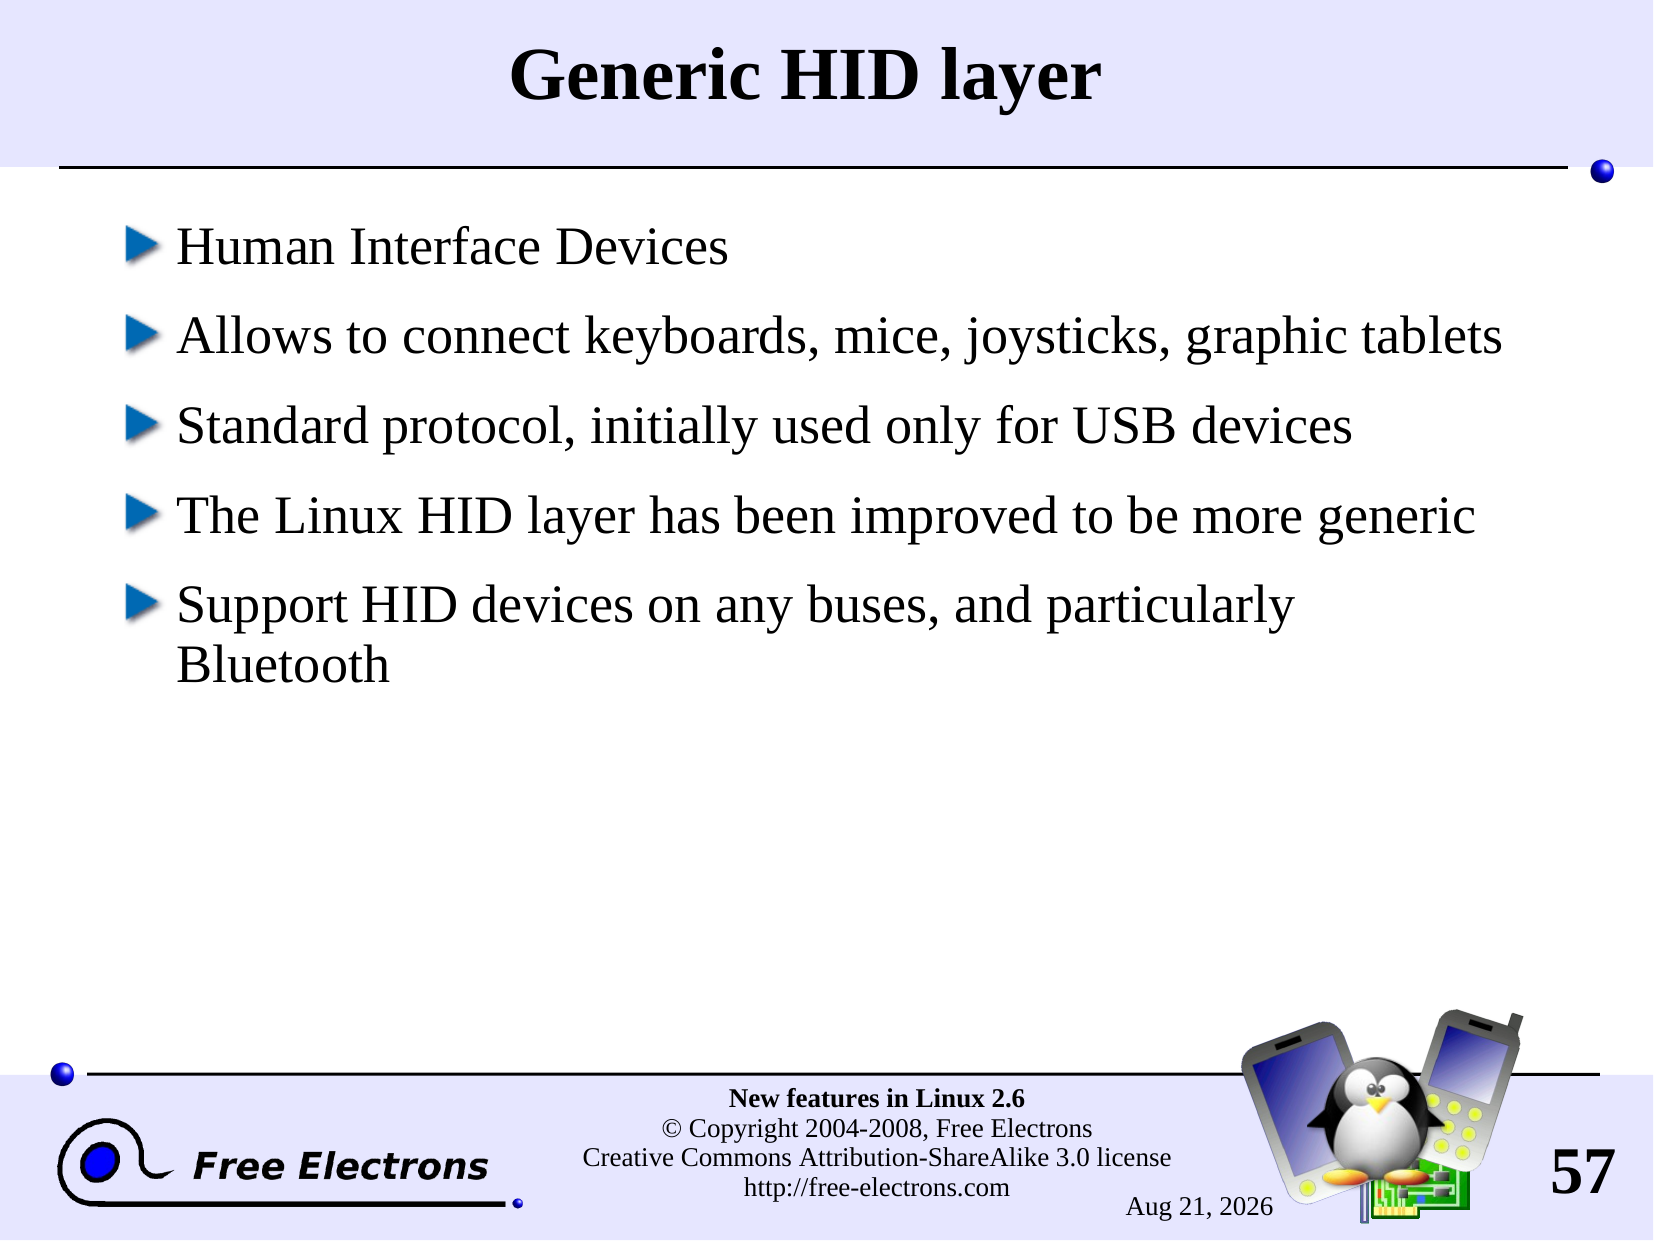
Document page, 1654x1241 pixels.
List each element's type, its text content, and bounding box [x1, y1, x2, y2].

title Generic HID layer [60, 25, 1551, 124]
picture [1231, 1007, 1538, 1241]
list Human Interface Devices Allows to connect keyboards, mice, joysticks, graphic tablets Standard protocol, initially used only for USB devices The Linux HID layer has been improved to be more generic Support HID devices on any buses, and particularly Bluetooth [105, 216, 1518, 1066]
picture [50, 1107, 527, 1216]
